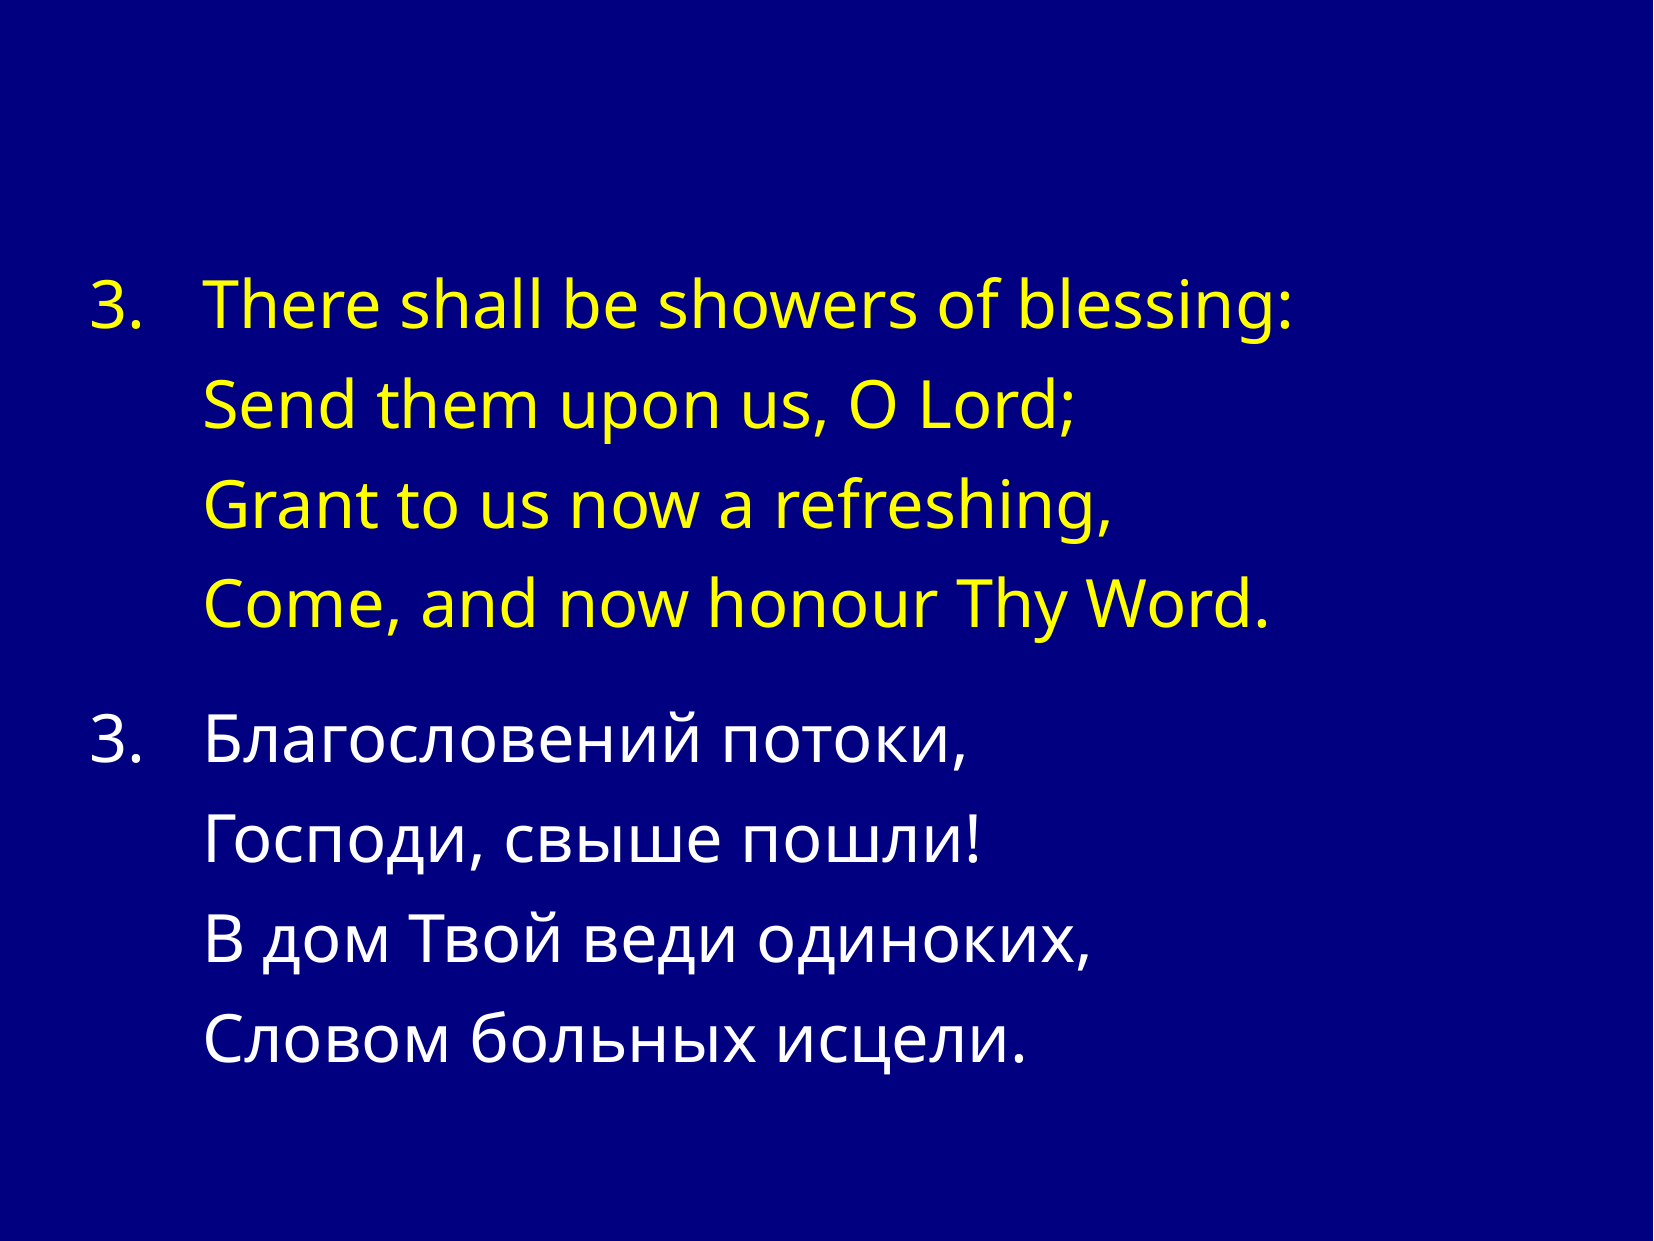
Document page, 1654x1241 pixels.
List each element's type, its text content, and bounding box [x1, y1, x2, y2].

text_box 3. Благословений потоки, Господи, свыше пошли! В дом Твой веди одиноких, Словом больных исцели. [75, 675, 1576, 1163]
text_box 3. There shall be showers of blessing: Send them upon us, O Lord; Grant to us now a refreshing, Come, and now honour Thy Word. [75, 150, 1576, 638]
